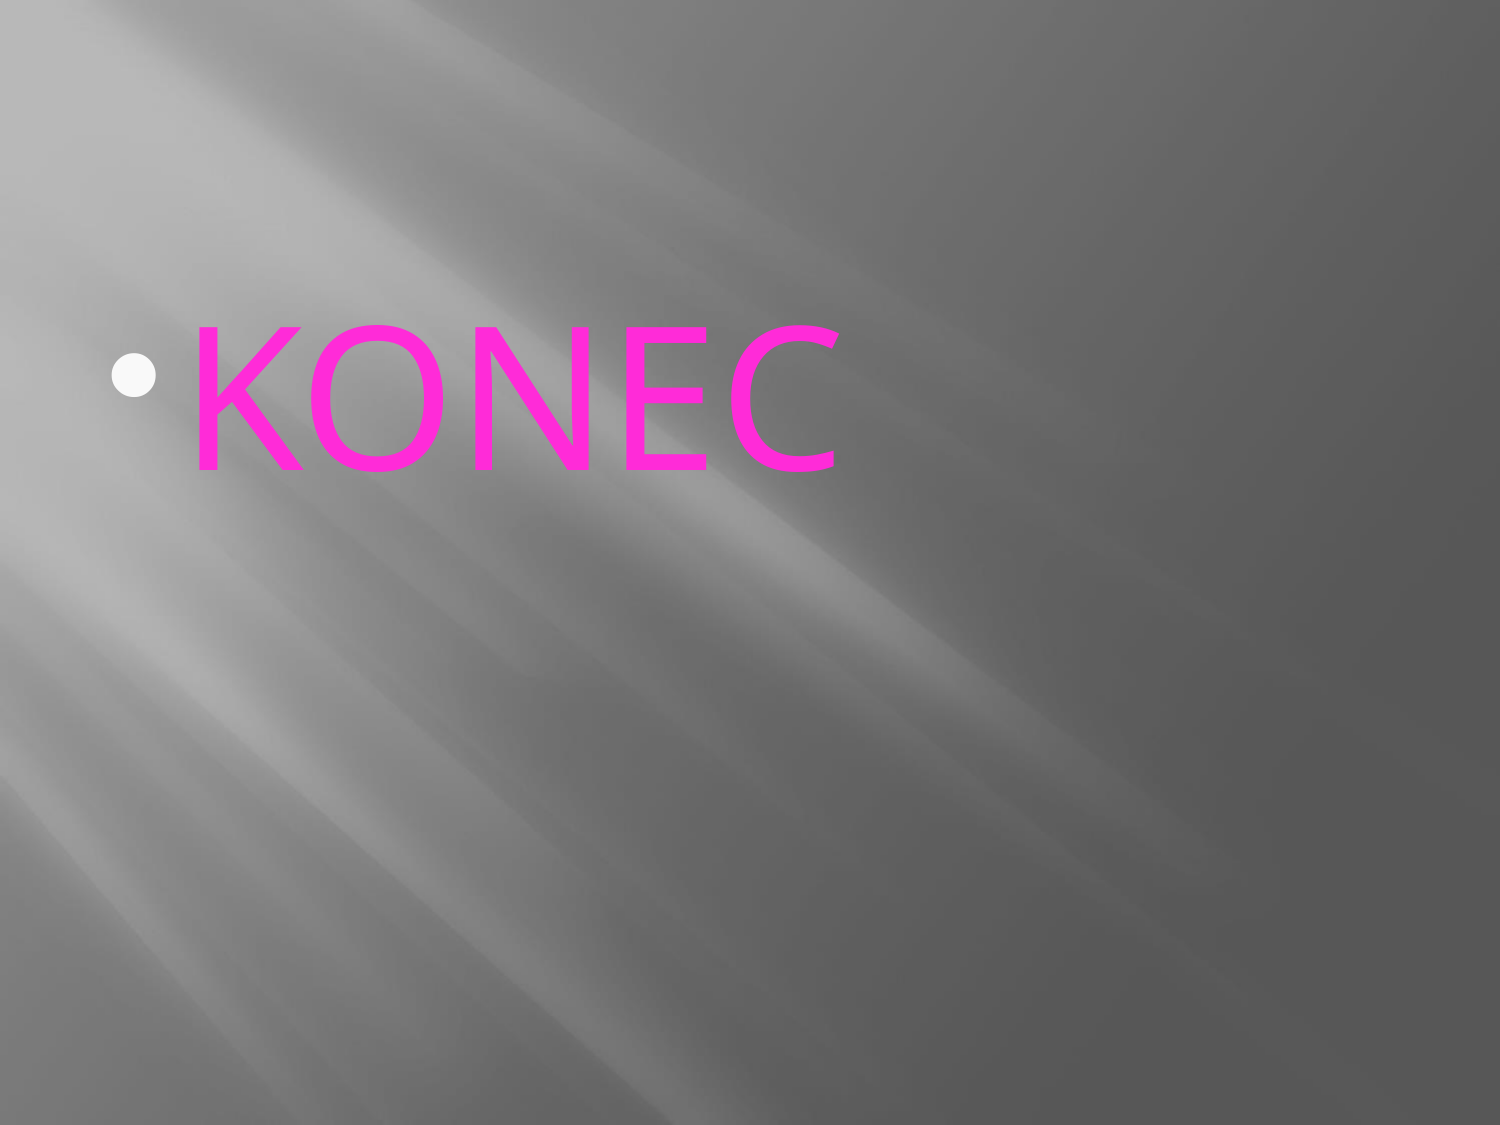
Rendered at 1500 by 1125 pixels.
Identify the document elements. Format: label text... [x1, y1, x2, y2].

list KONEC [75, 262, 1425, 1035]
picture [0, 0, 1500, 1125]
